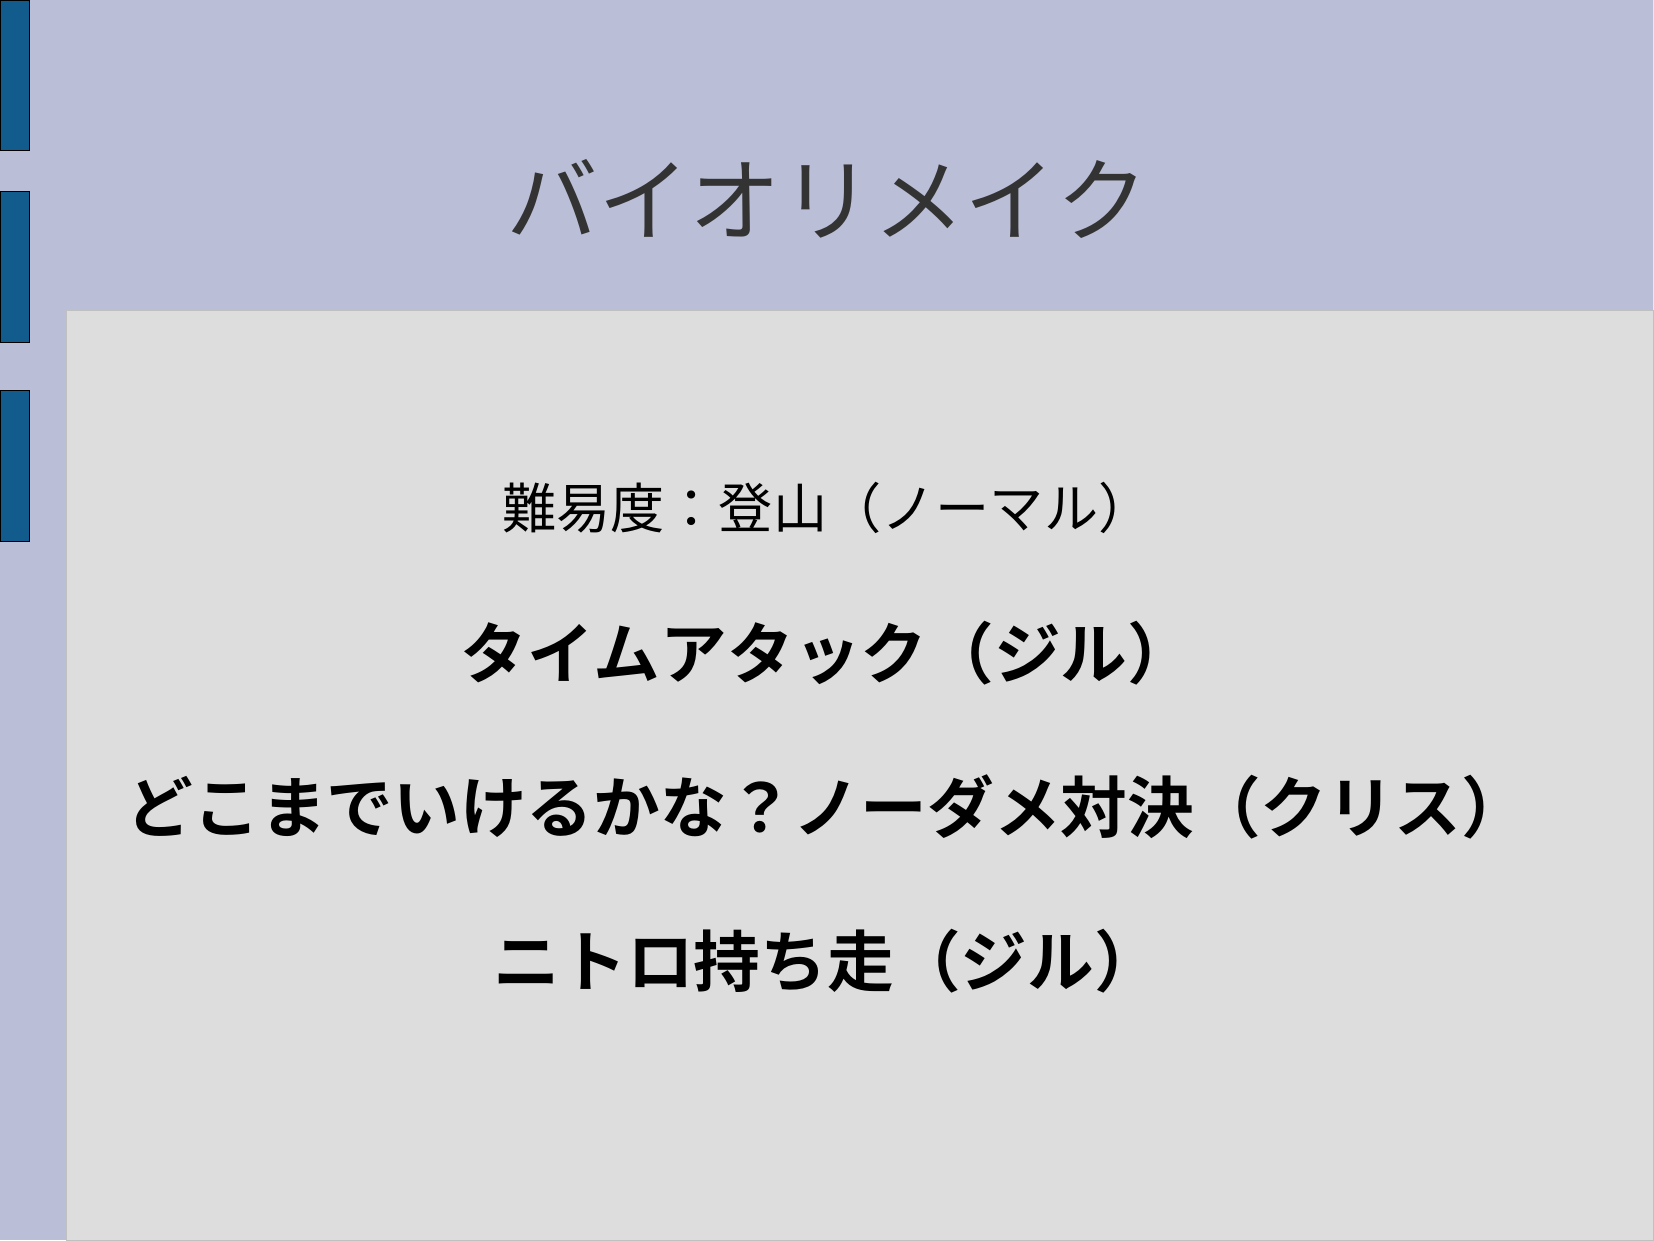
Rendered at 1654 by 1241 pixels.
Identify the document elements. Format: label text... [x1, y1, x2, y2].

title バイオリメイク [121, 91, 1534, 299]
subtitle 難易度：登山（ノーマル） タイムアタック（ジル） どこまでいけるかな？ノーダメ対決（クリス） ニトロ持ち走（ジル） [121, 344, 1534, 1127]
